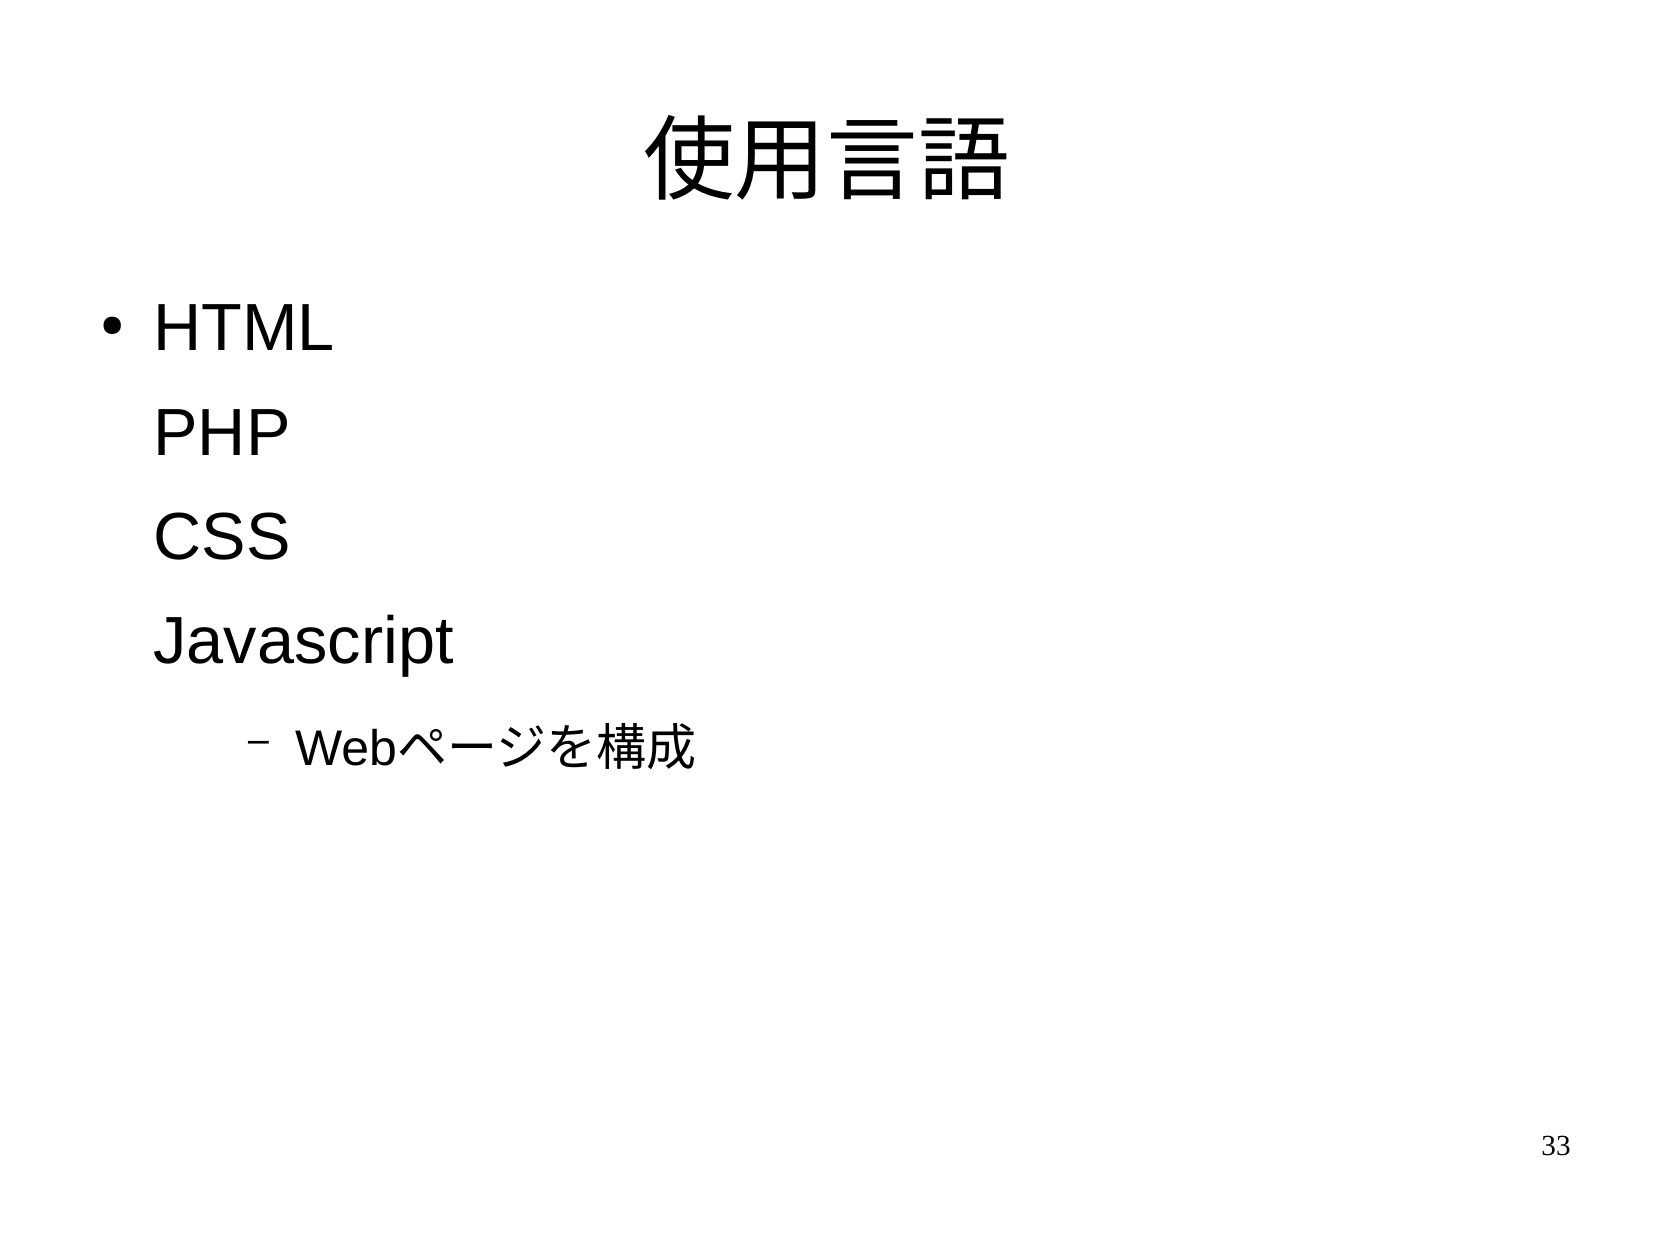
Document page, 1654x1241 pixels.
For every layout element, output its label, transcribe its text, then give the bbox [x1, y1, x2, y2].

list HTML PHP CSS Javascript Webページを構成 [82, 290, 1571, 1109]
title 使用言語 [82, 49, 1571, 257]
